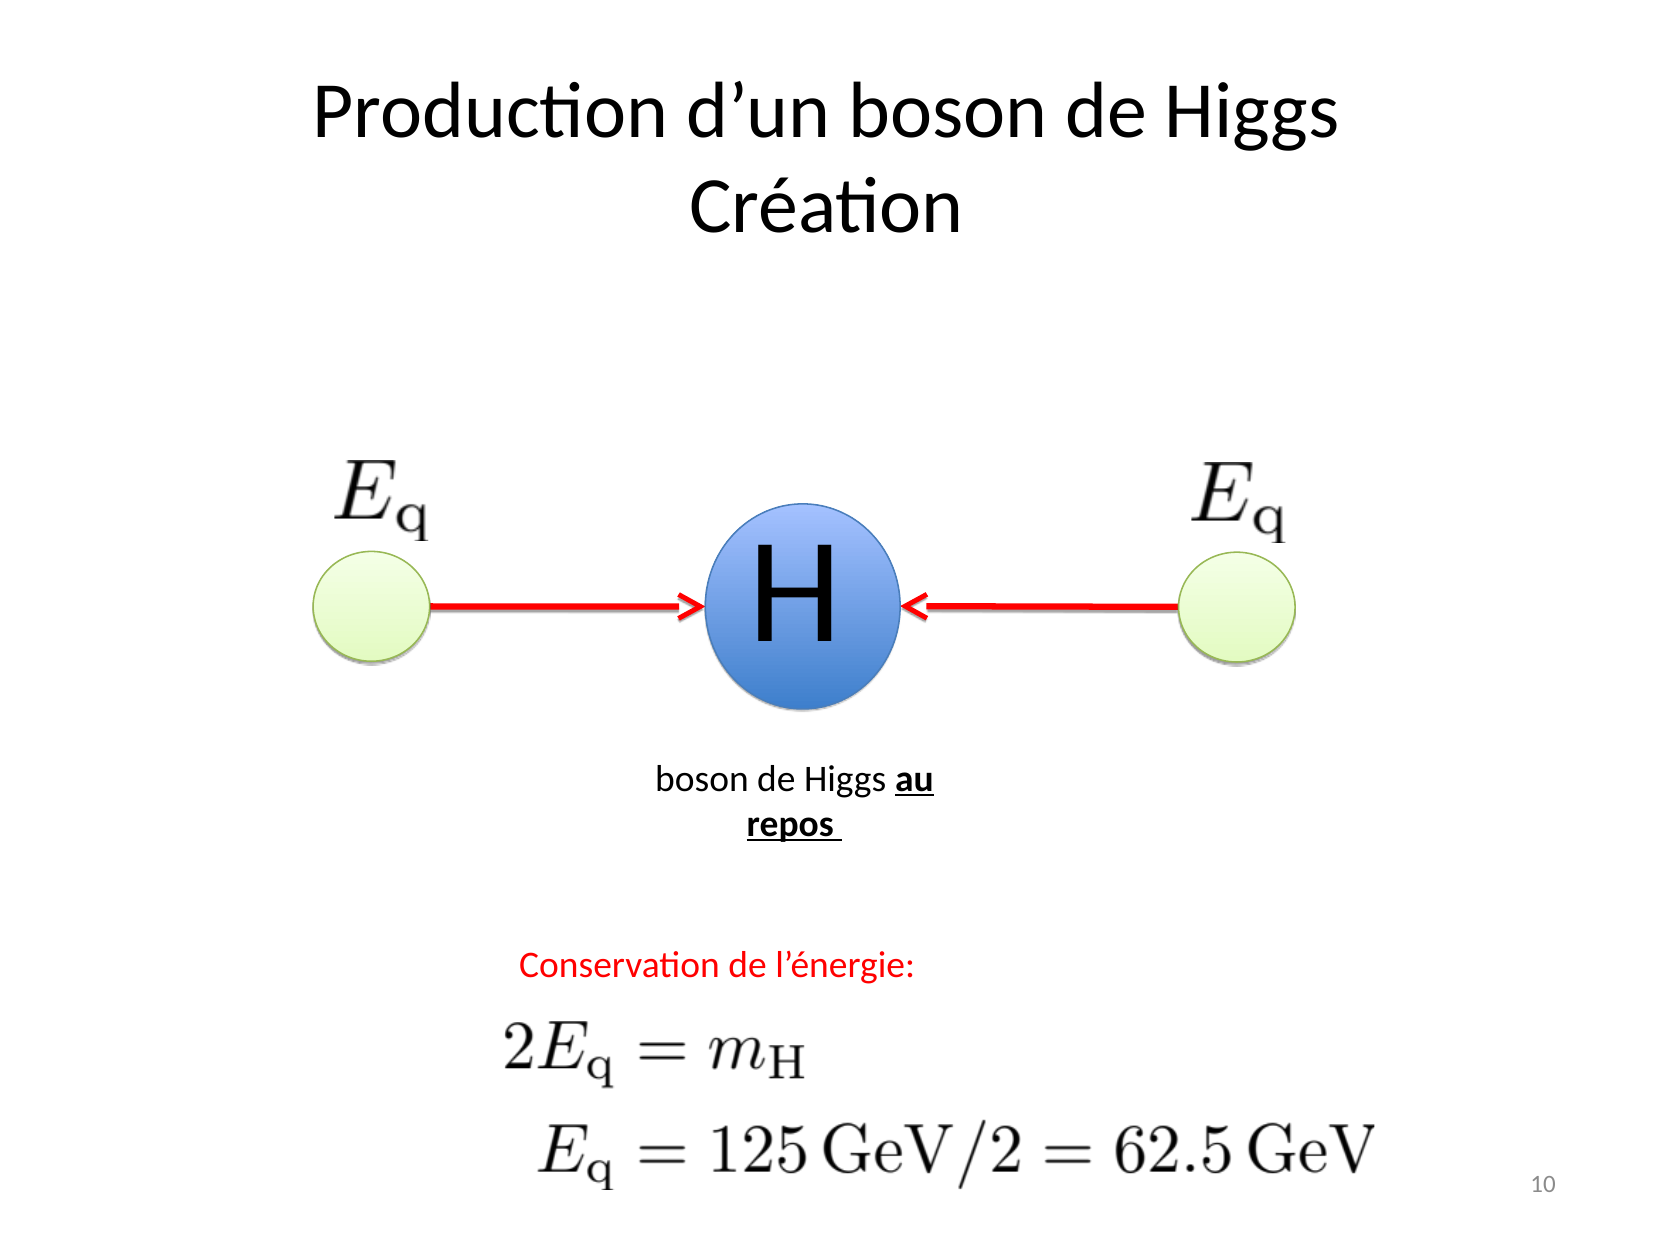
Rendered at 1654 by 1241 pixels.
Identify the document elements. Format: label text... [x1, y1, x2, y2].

title Production d’un boson de Higgs Création [82, 49, 1571, 257]
text_box [705, 533, 872, 709]
picture [1191, 462, 1286, 543]
picture [504, 1021, 1375, 1190]
slide_number <numéro> [1185, 1149, 1571, 1216]
text_box boson de Higgs au repos [627, 746, 962, 852]
text_box [876, 538, 901, 674]
text_box H [734, 483, 876, 679]
picture [334, 460, 429, 541]
text_box [1178, 552, 1296, 663]
text_box [313, 551, 430, 662]
text_box Conservation de l’énergie: [504, 933, 1075, 1021]
